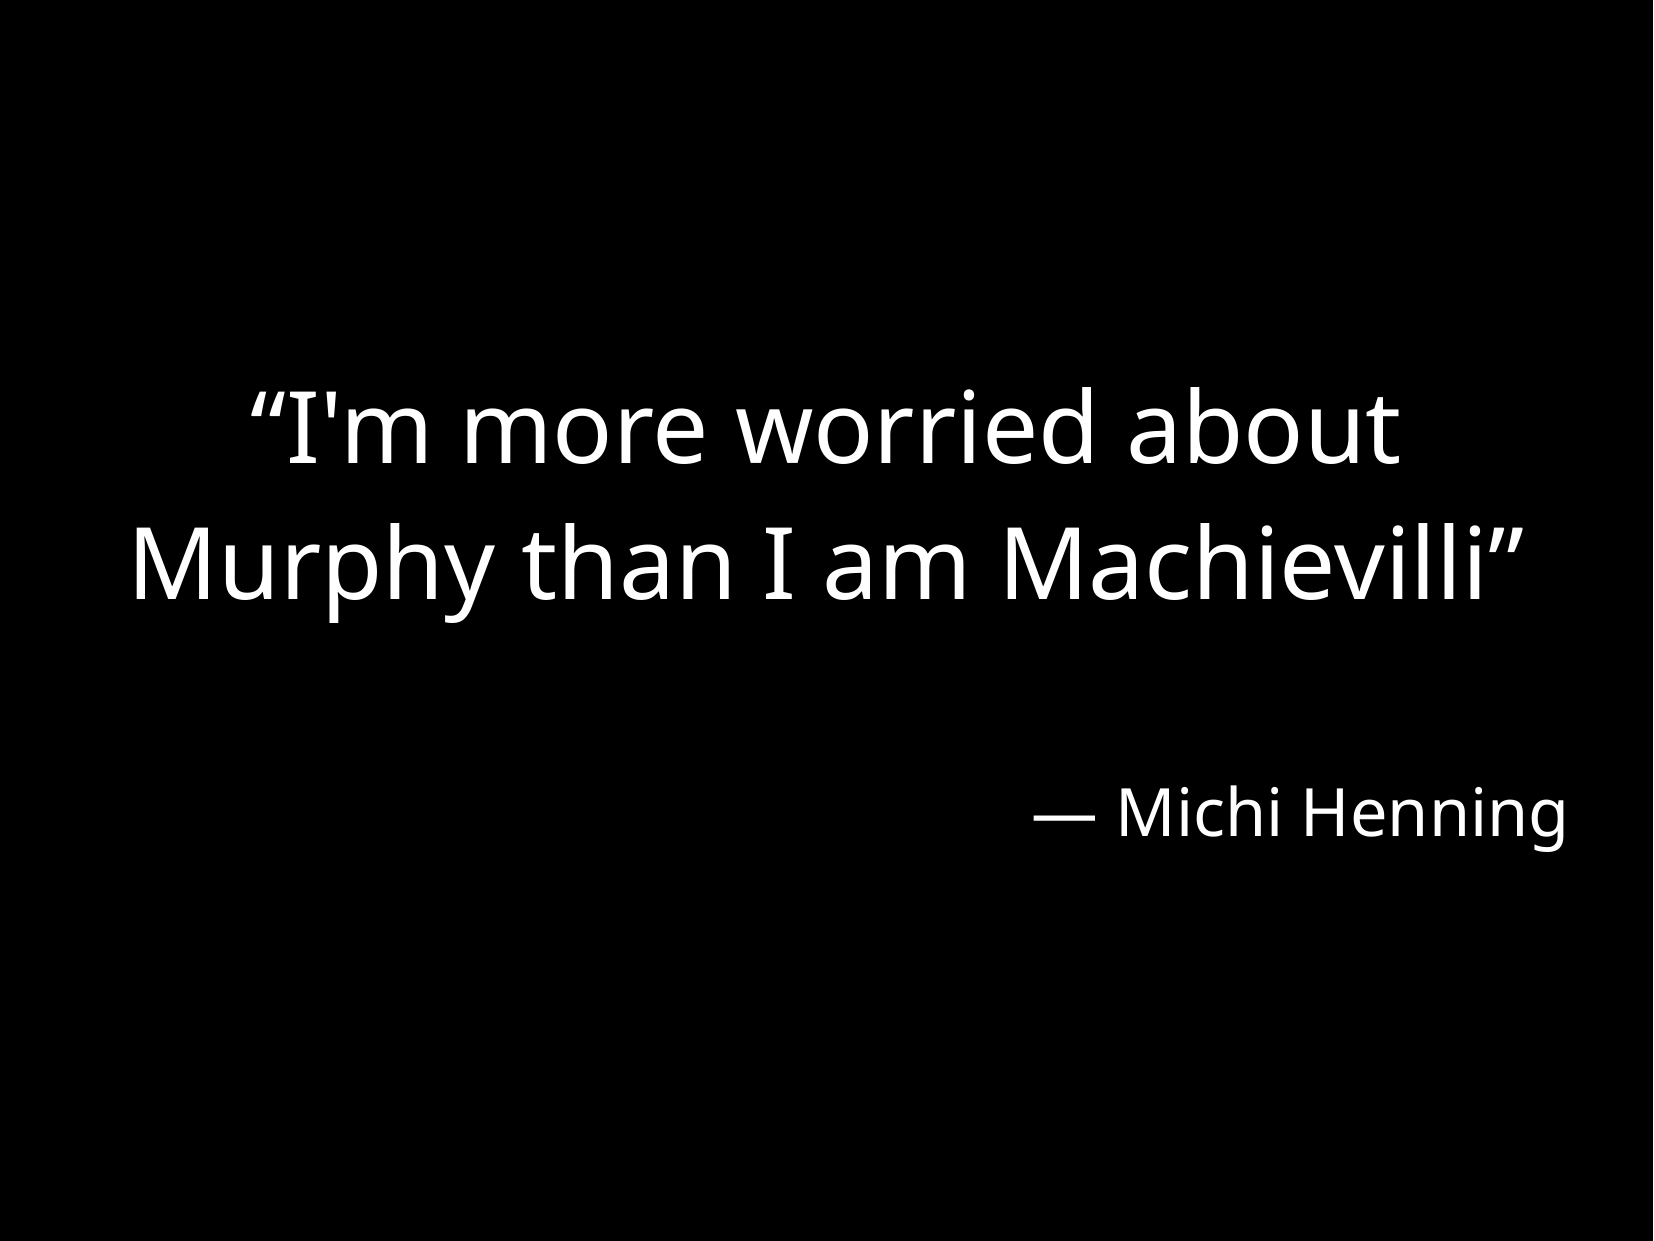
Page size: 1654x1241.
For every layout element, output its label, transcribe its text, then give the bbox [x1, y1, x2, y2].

subtitle “I'm more worried about Murphy than I am Machievilli” — Michi Henning [82, 126, 1571, 1087]
